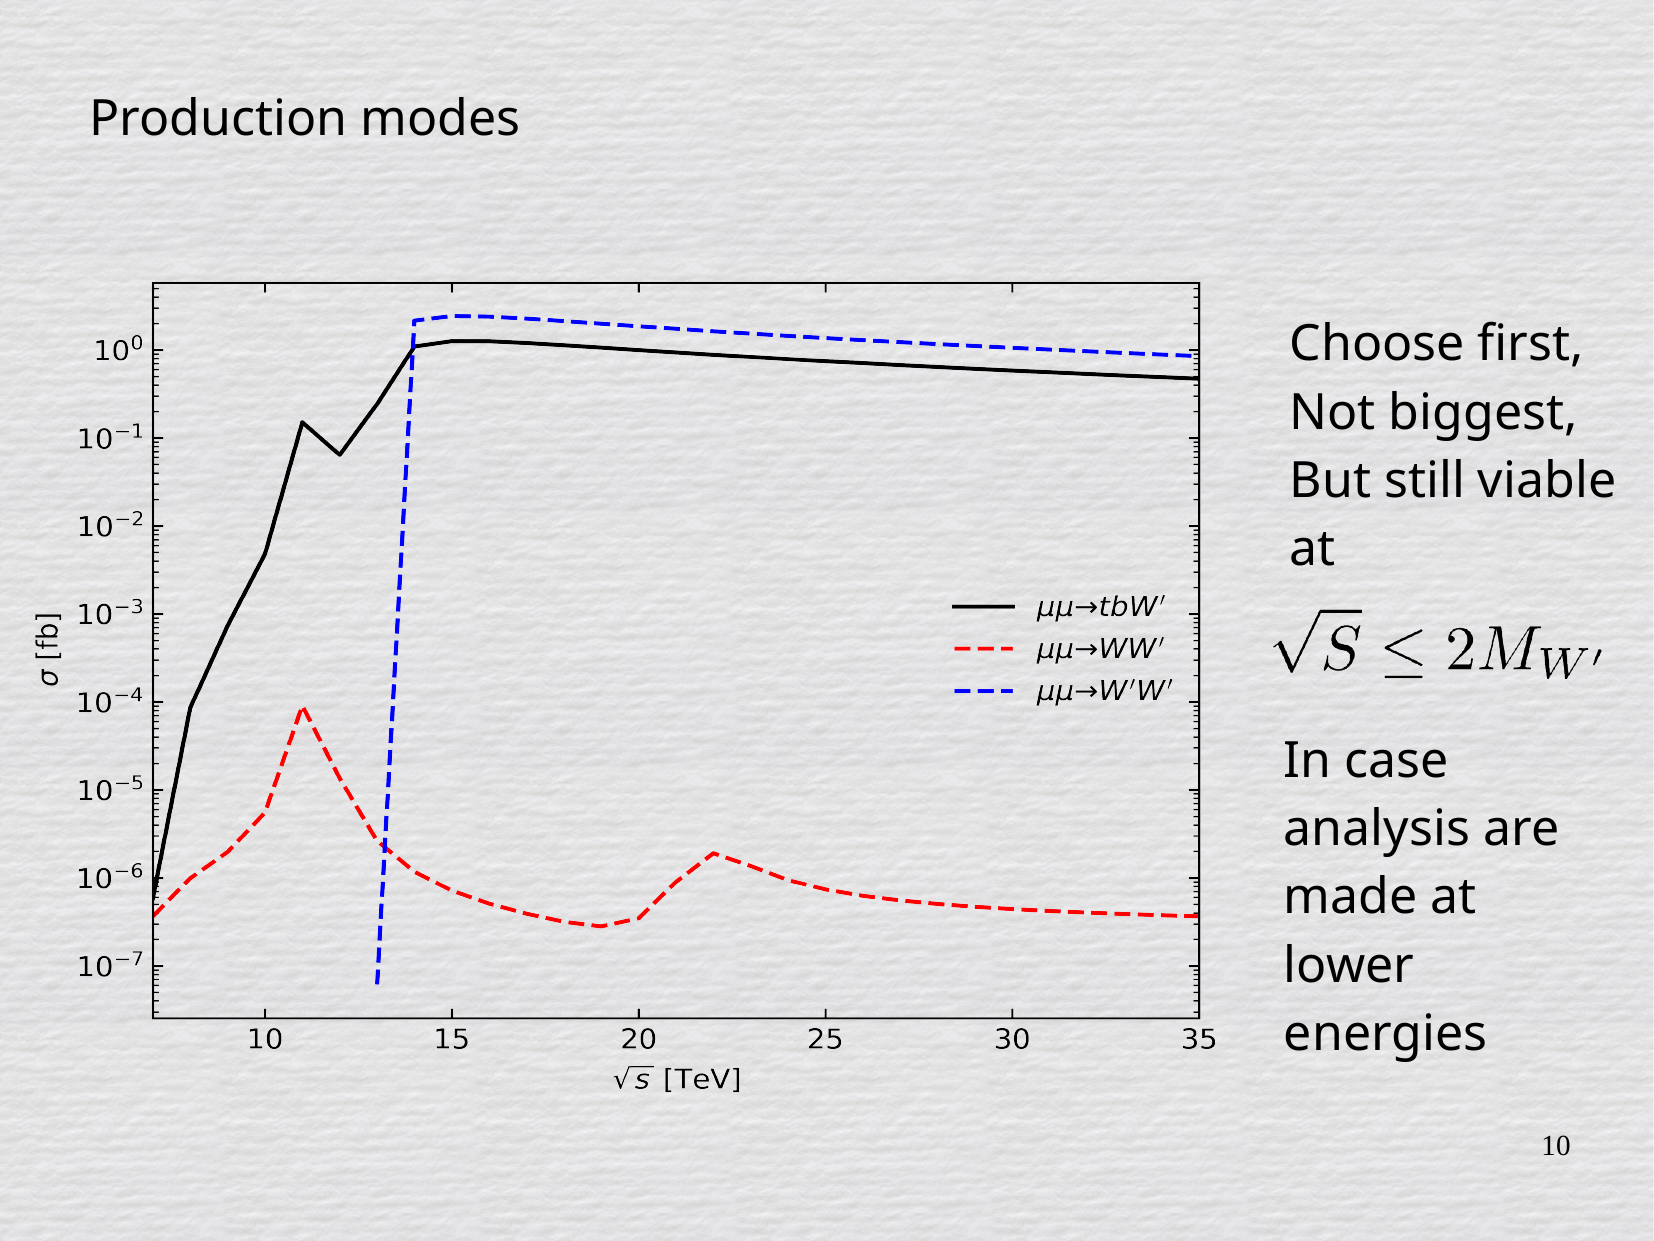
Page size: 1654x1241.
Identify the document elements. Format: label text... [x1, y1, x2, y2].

text_box Choose first, Not biggest, But still viable at [1275, 300, 1640, 593]
picture [0, 0, 1654, 1241]
text_box In case analysis are made at lower energies [1269, 716, 1607, 1079]
text_box Production modes [75, 75, 513, 160]
